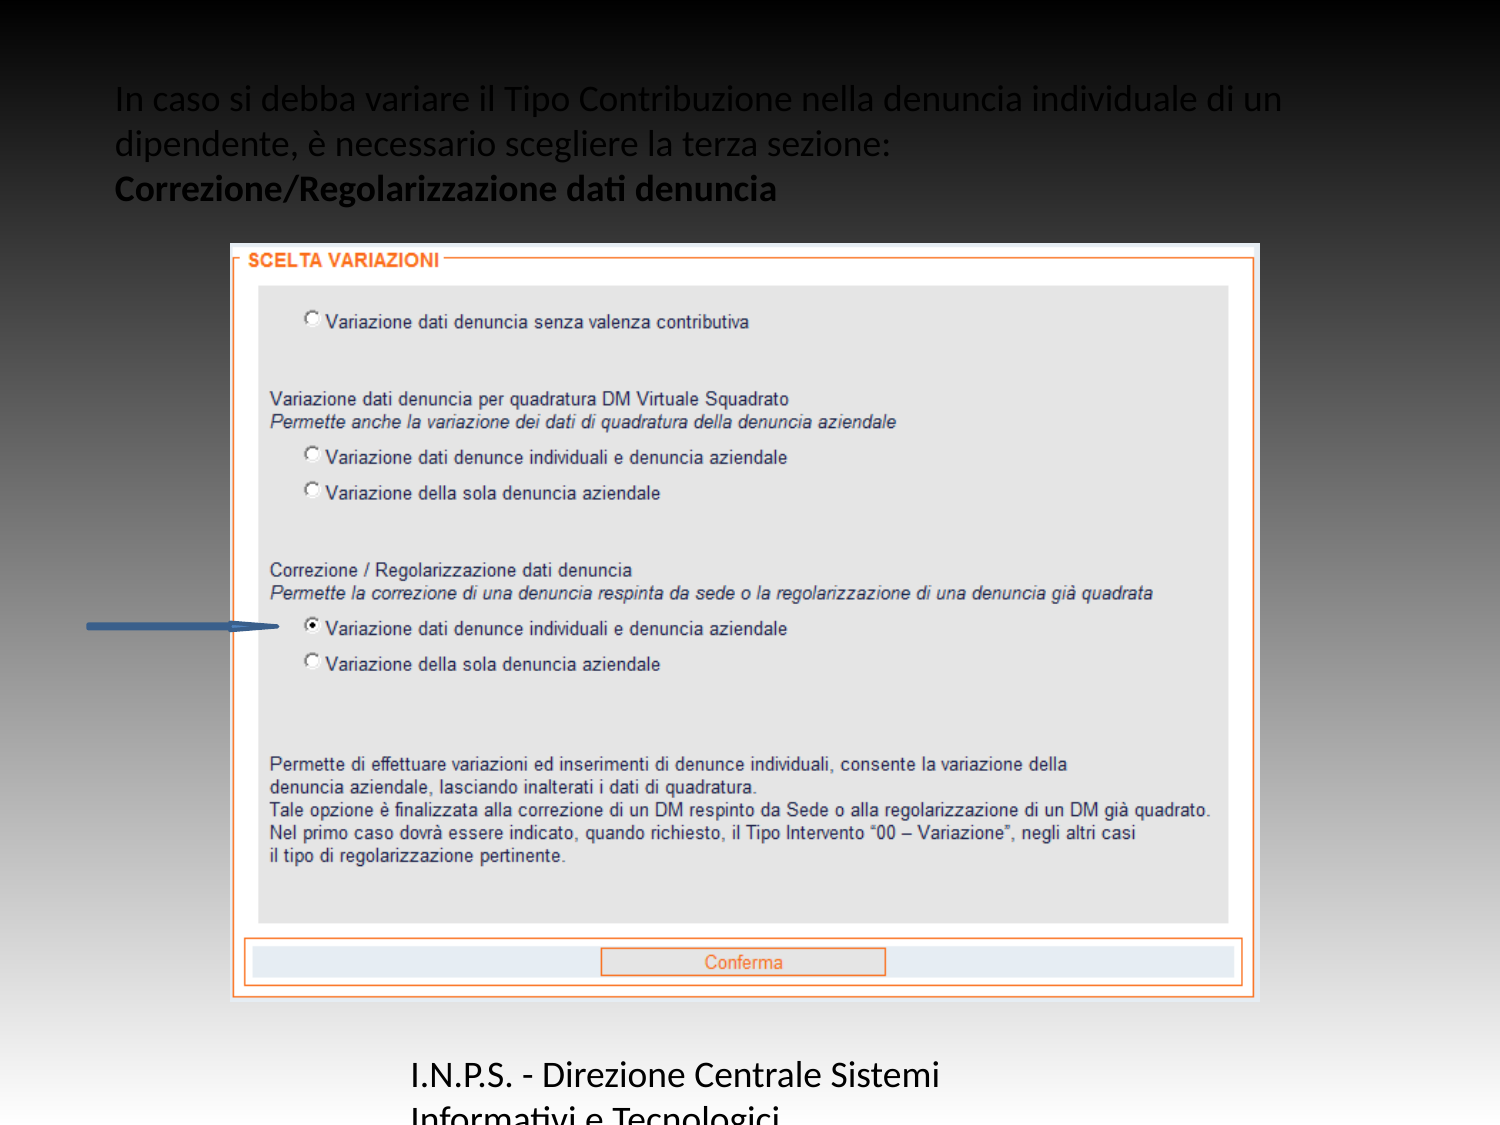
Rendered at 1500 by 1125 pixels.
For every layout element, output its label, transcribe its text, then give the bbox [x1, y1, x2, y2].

picture [230, 243, 1260, 1002]
text_box [88, 622, 278, 631]
footer I.N.P.S. - Direzione Centrale Sistemi Informativi e Tecnologici [395, 1042, 1069, 1103]
text_box In caso si debba variare il Tipo Contribuzione nella denuncia individuale di un dipendente, è necessario scegliere la terza sezione: Correzione/Regolarizzazione dati denuncia [100, 66, 1424, 217]
